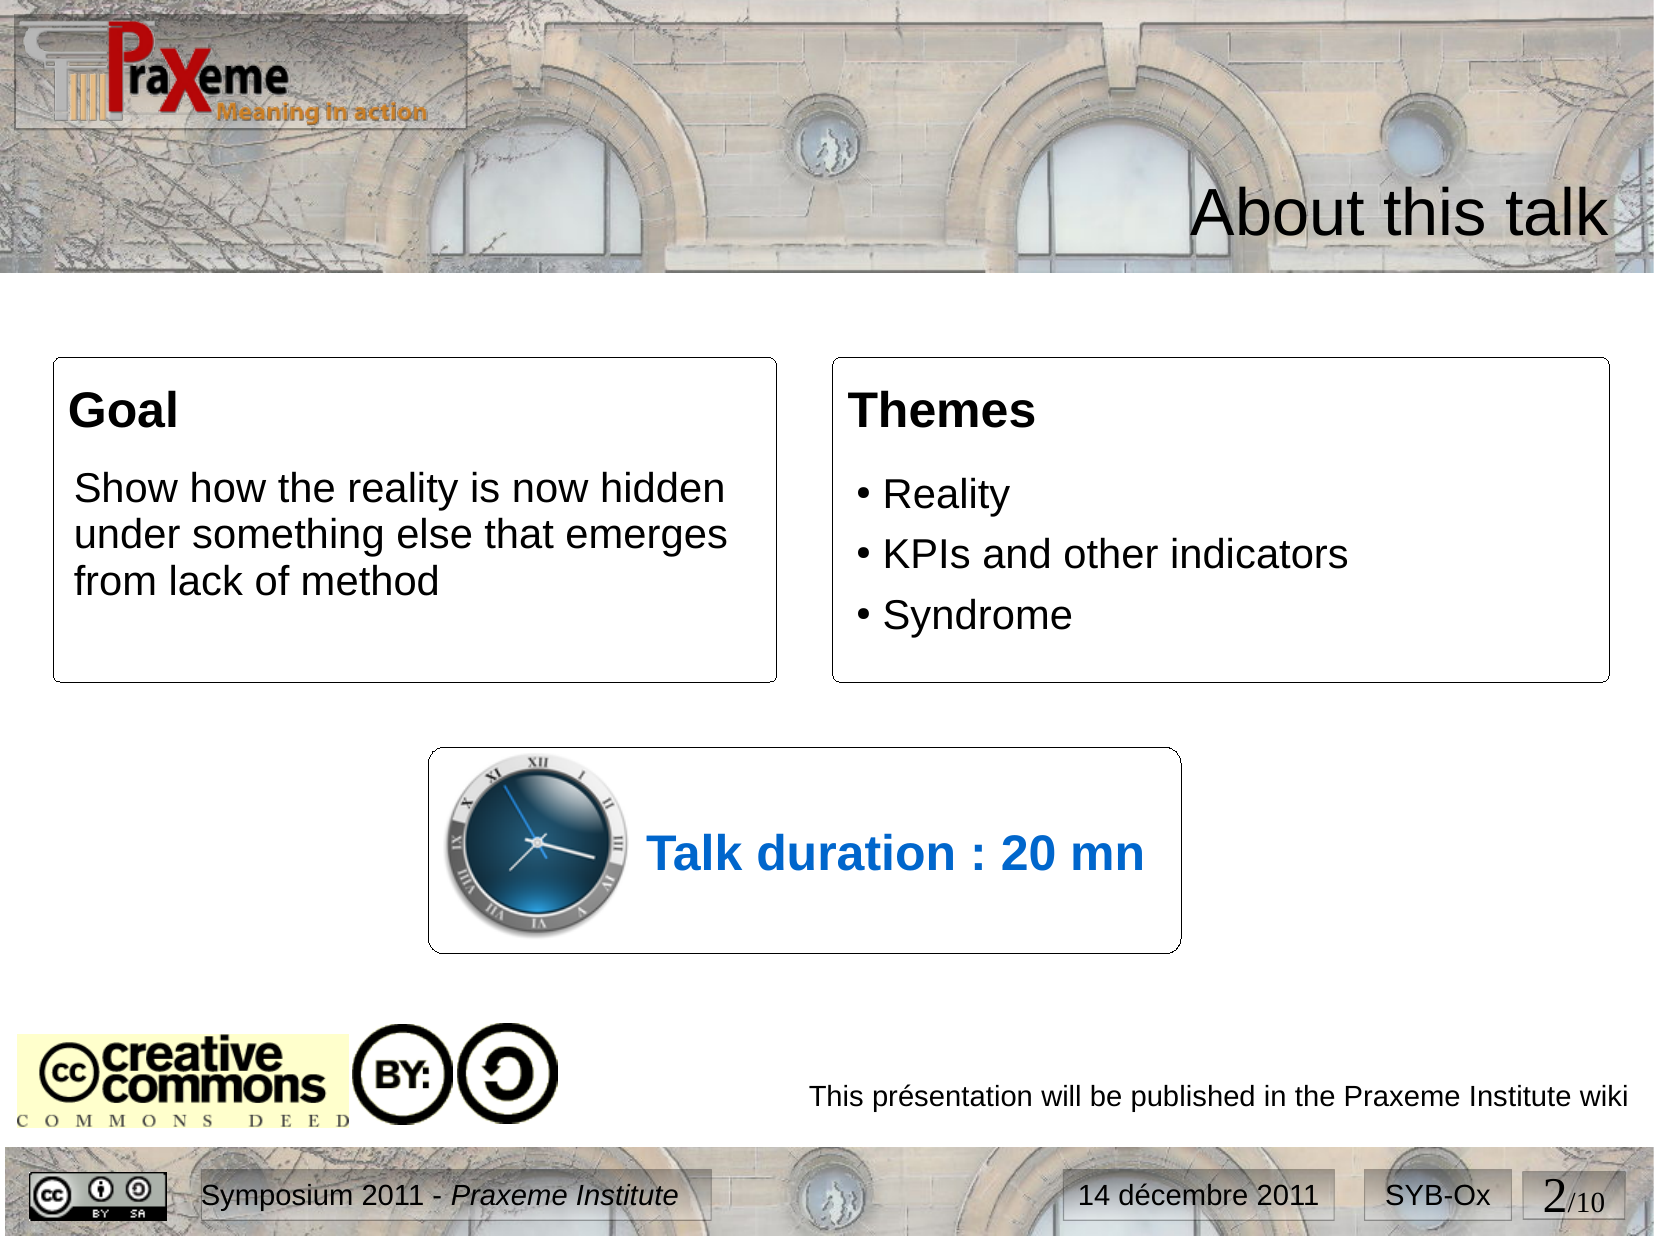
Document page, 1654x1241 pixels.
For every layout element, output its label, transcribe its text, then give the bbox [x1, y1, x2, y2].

picture [457, 1023, 558, 1124]
picture [17, 1034, 349, 1128]
picture [352, 1024, 453, 1125]
text_box Show how the reality is now hidden under something else that emerges from lack of method [59, 457, 768, 612]
text_box Themes [832, 375, 1557, 446]
text_box Talk duration : 20 mn [561, 817, 1161, 889]
picture [442, 752, 629, 941]
title About this talk [472, 36, 1610, 251]
picture [5, 1147, 1654, 1236]
picture [0, 0, 1654, 273]
text_box This présentation will be published in the Praxeme Institute wiki [782, 1072, 1645, 1121]
text_box Reality KPIs and other indicators Syndrome [841, 463, 1595, 662]
text_box Goal [53, 375, 777, 446]
